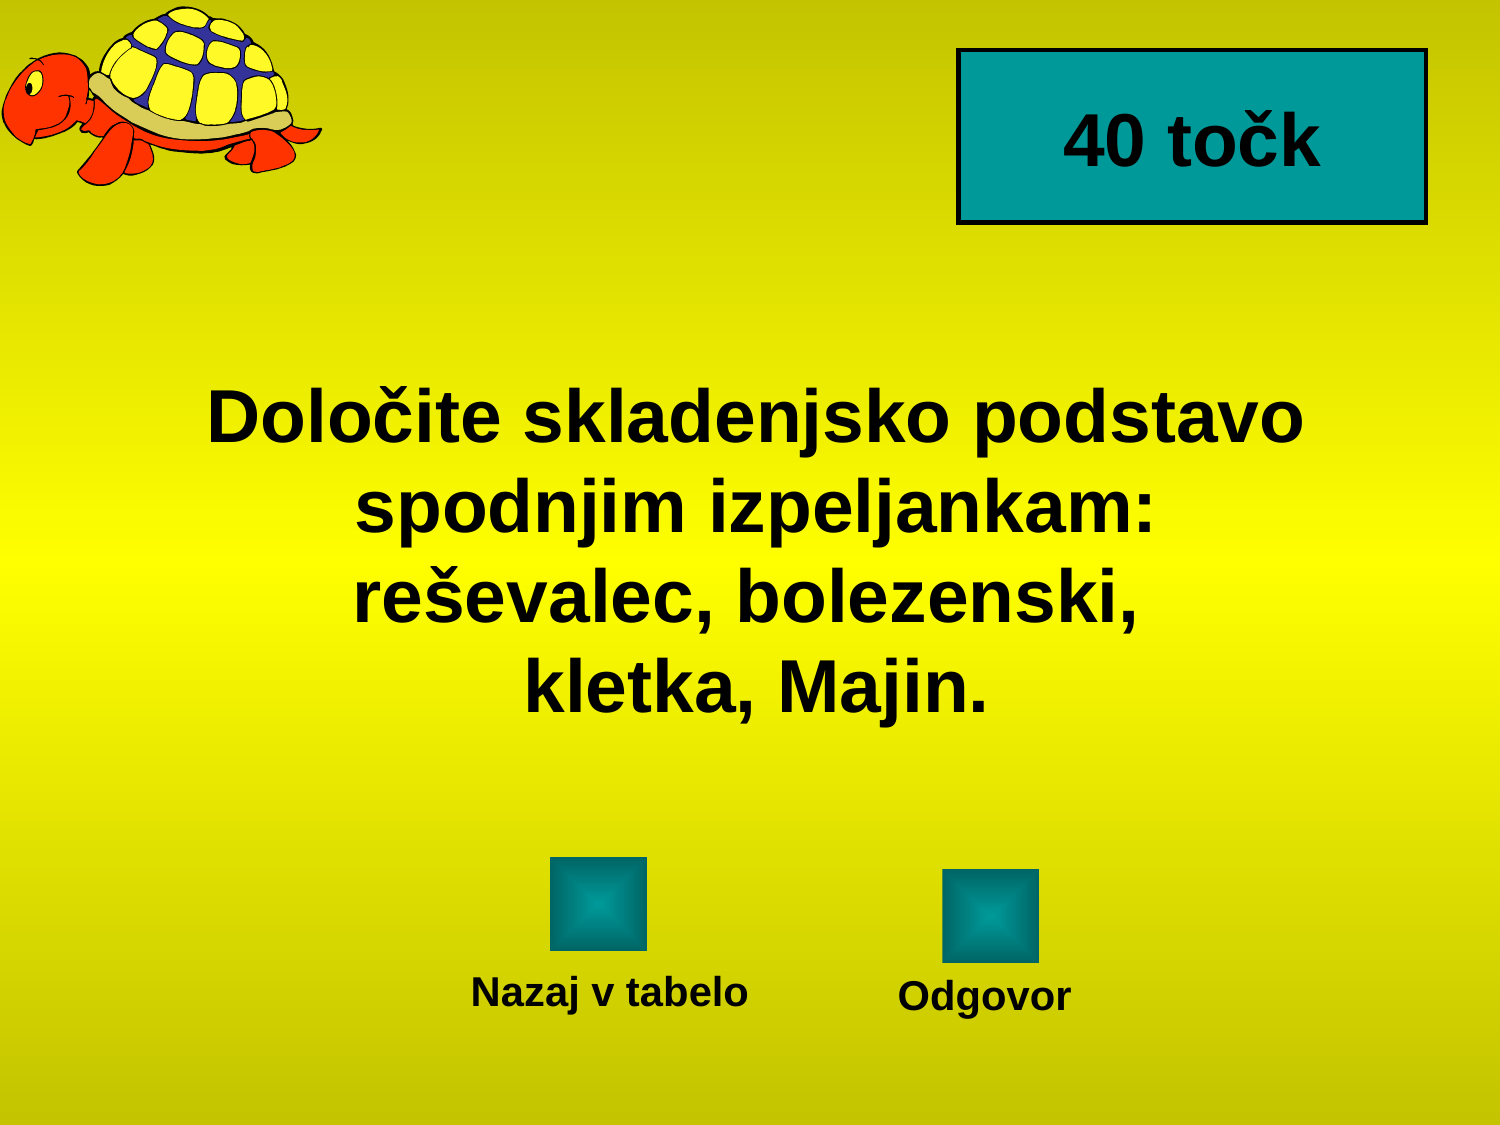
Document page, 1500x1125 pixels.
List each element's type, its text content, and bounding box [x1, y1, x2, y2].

title Določite skladenjsko podstavo spodnjim izpeljankam: reševalec, bolezenski, kletka, Majin. [60, 354, 1453, 832]
text_box 40 točk [958, 50, 1426, 223]
text_box Nazaj v tabelo [435, 957, 784, 1023]
text_box [942, 869, 1039, 963]
text_box Odgovor [839, 961, 1130, 1027]
text_box [550, 857, 647, 951]
